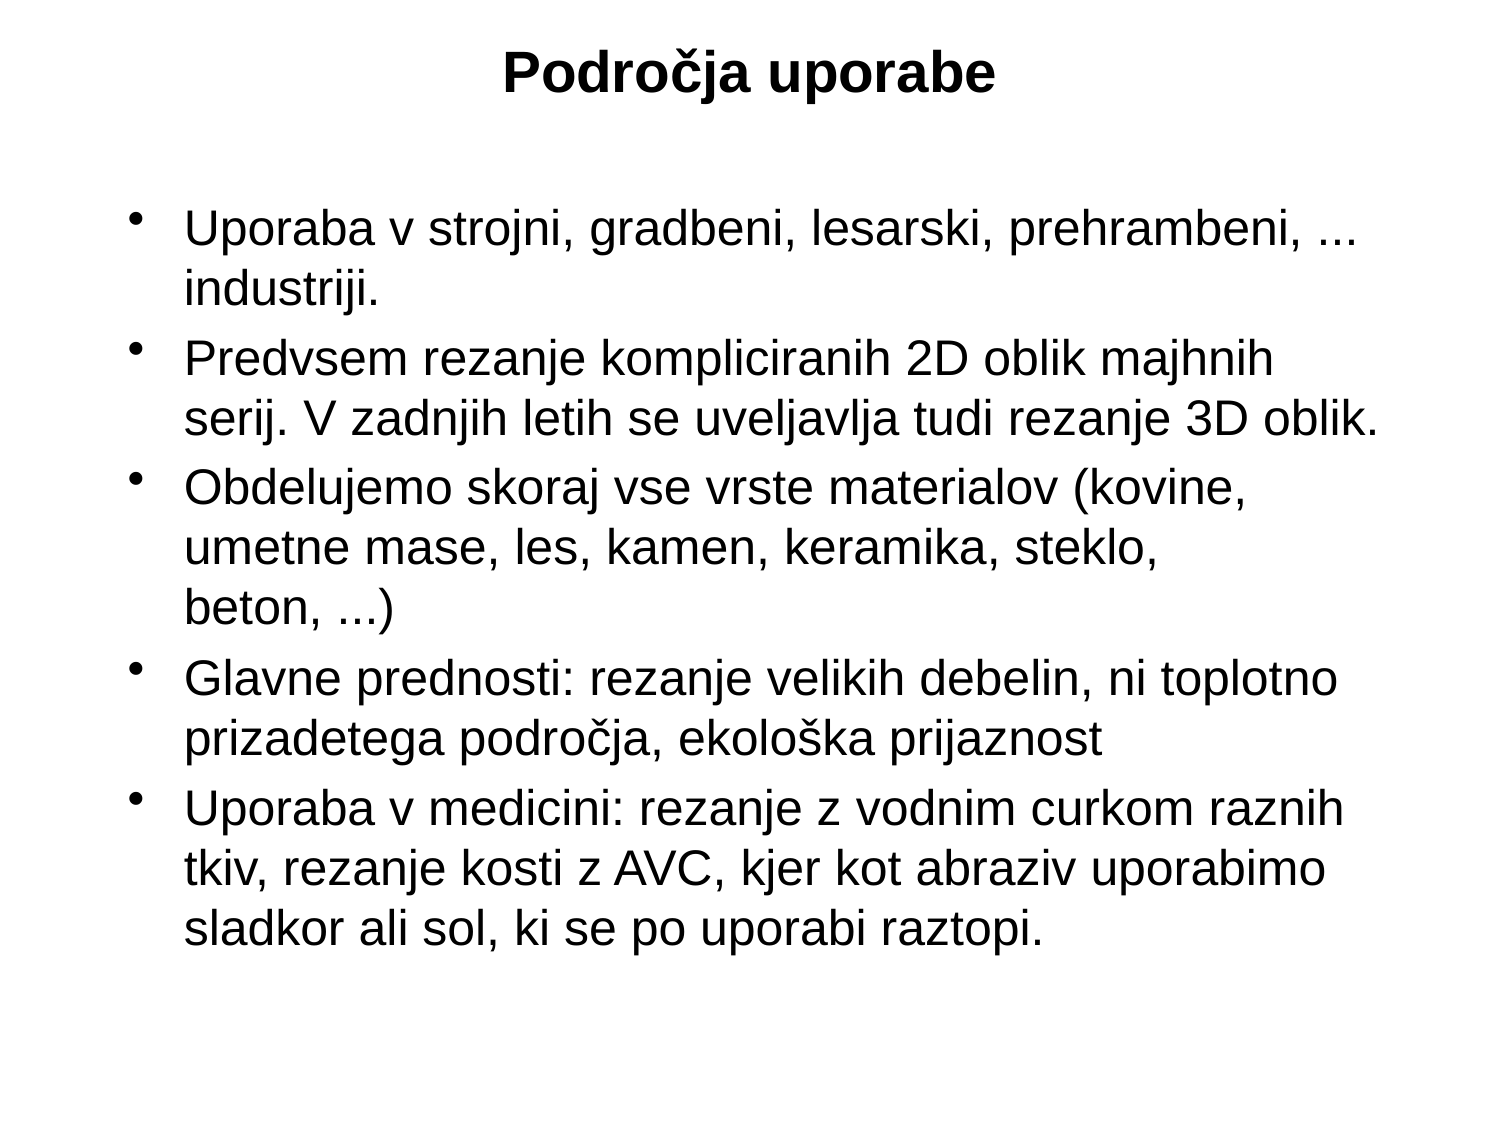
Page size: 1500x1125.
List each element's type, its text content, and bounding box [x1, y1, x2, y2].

list Uporaba v strojni, gradbeni, lesarski, prehrambeni, ... industriji. Predvsem rezanje kompliciranih 2D oblik majhnih serij. V zadnjih letih se uveljavlja tudi rezanje 3D oblik. Obdelujemo skoraj vse vrste materialov (kovine, umetne mase, les, kamen, keramika, steklo, beton, ...) Glavne prednosti: rezanje velikih debelin, ni toplotno prizadetega področja, ekološka prijaznost Uporaba v medicini: rezanje z vodnim curkom raznih tkiv, rezanje kosti z AVC, kjer kot abraziv uporabimo sladkor ali sol, ki se po uporabi raztopi. [112, 187, 1400, 975]
title Področja uporabe [112, 0, 1388, 138]
